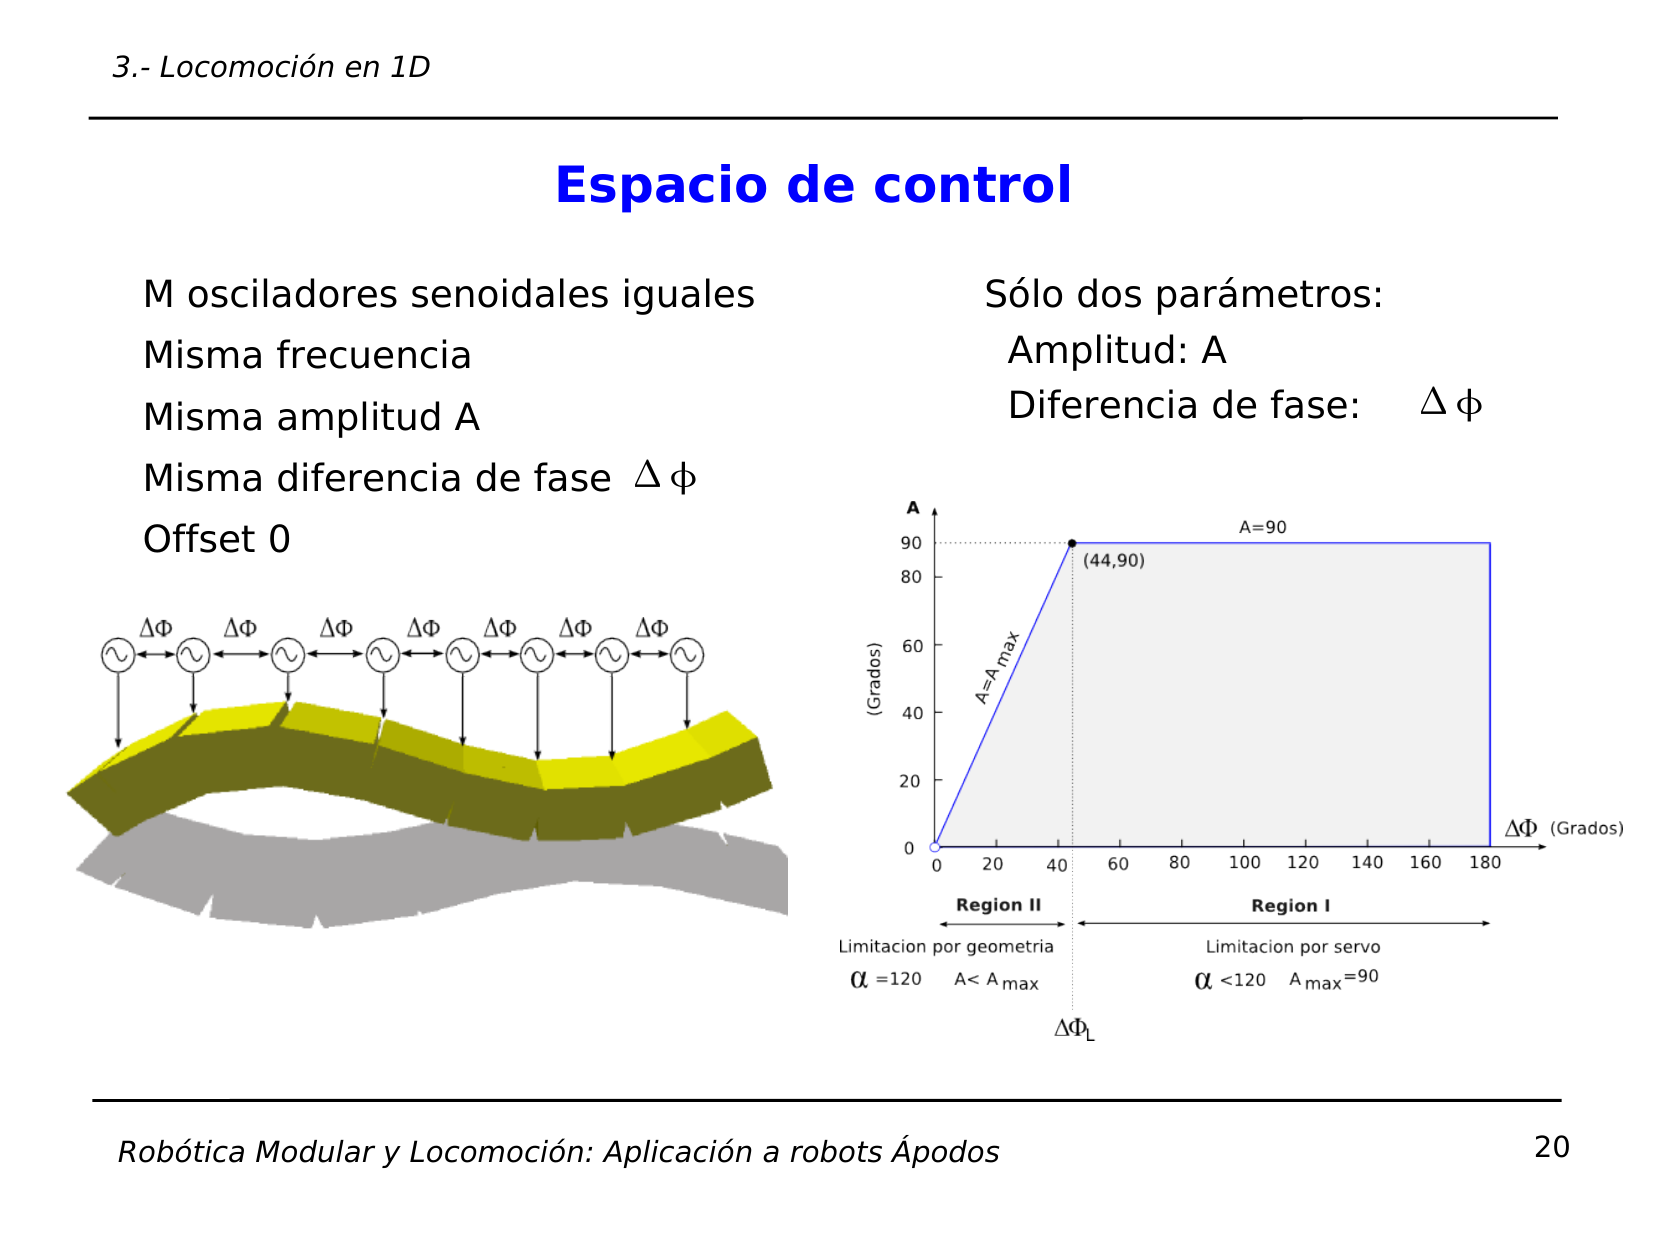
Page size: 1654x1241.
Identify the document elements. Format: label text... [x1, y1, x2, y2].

picture [51, 617, 788, 936]
text_box Espacio de control [539, 148, 1078, 222]
text_box M osciladores senoidales iguales Misma frecuencia Misma amplitud A Misma diferencia de fase Offset 0 [116, 265, 772, 569]
picture [840, 501, 1623, 1041]
chart [1409, 376, 1493, 427]
text_box Robótica Modular y Locomoción: Aplicación a robots Ápodos [103, 1127, 1017, 1177]
text_box Sólo dos parámetros: Amplitud: A Diferencia de fase: [957, 265, 1417, 435]
text_box 3.- Locomoción en 1D [97, 42, 447, 93]
chart [623, 450, 708, 500]
